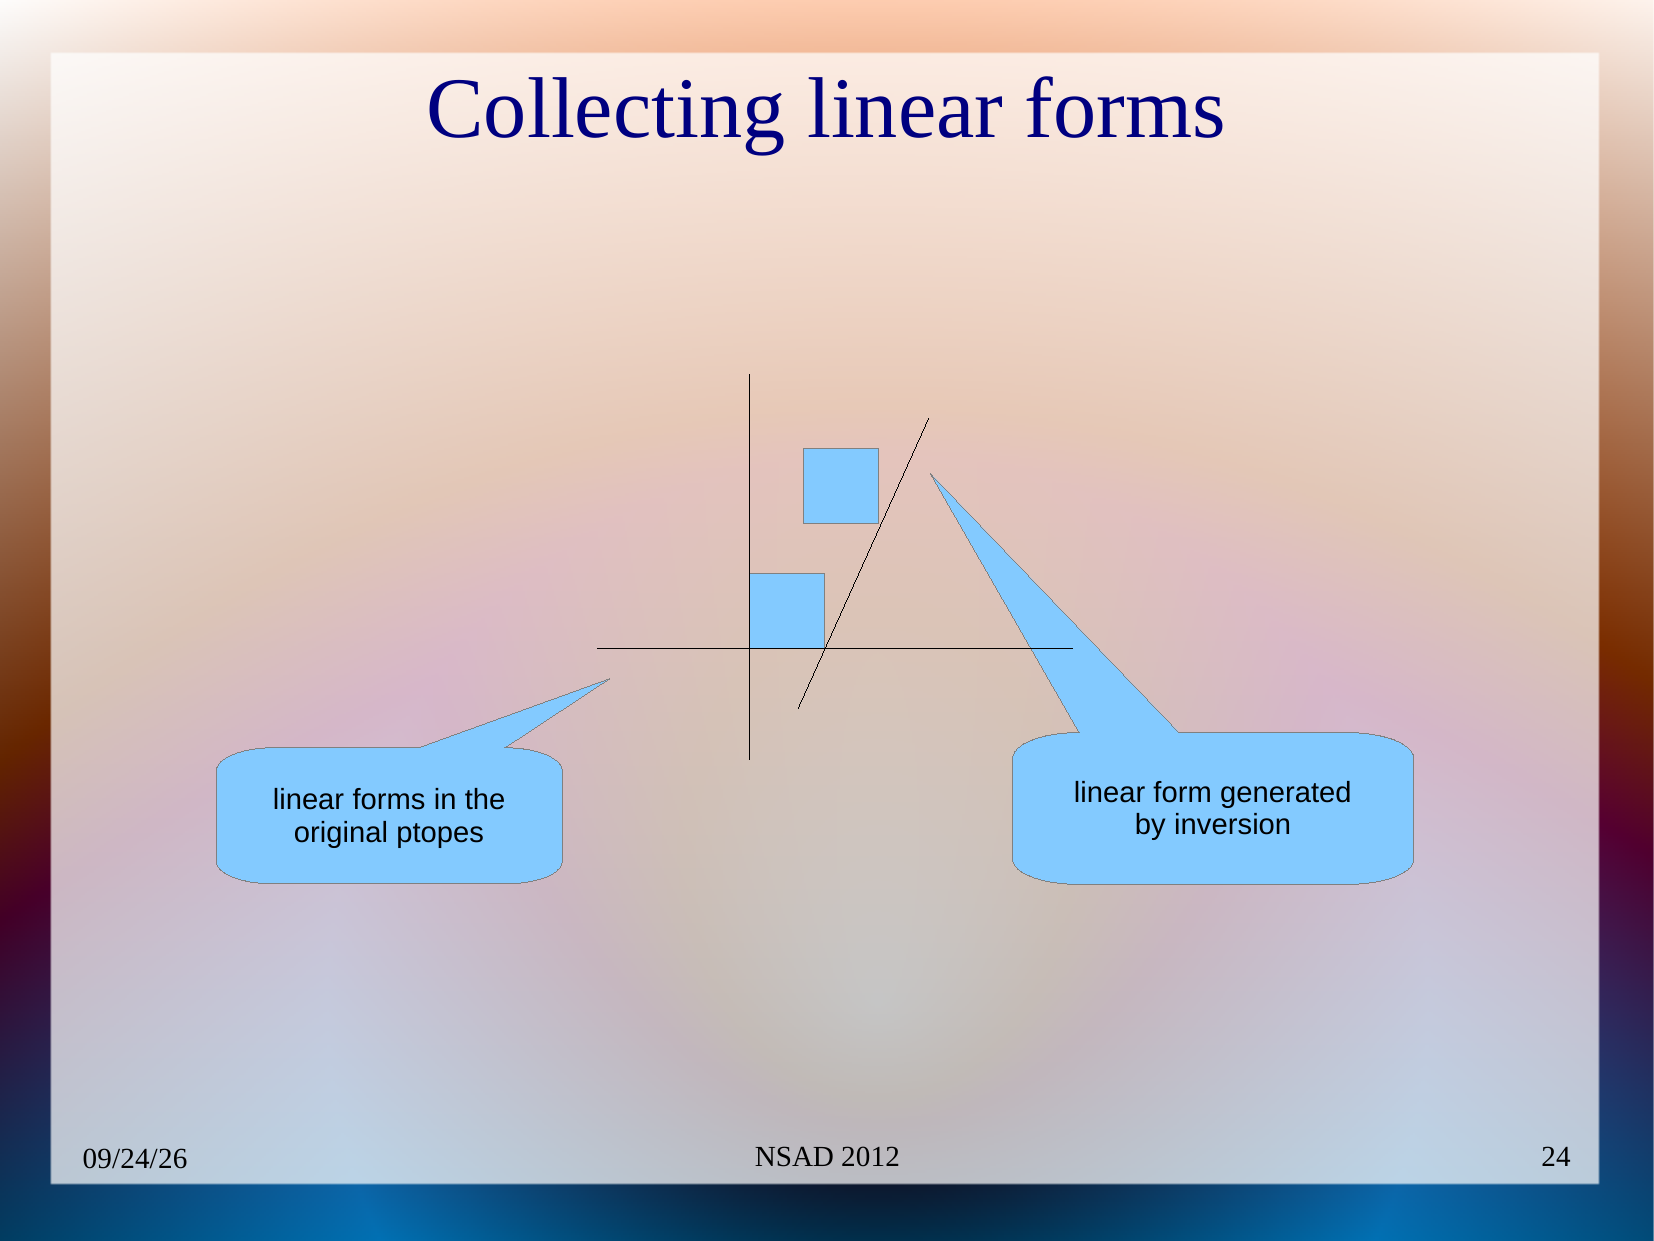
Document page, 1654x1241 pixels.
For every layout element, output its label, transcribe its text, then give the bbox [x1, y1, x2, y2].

text_box [803, 448, 879, 524]
title Collecting linear forms [82, 60, 1571, 156]
text_box linear forms in the original ptopes [216, 678, 610, 884]
text_box [750, 573, 825, 648]
picture [0, 0, 1654, 1241]
text_box linear form generated by inversion [930, 473, 1414, 885]
